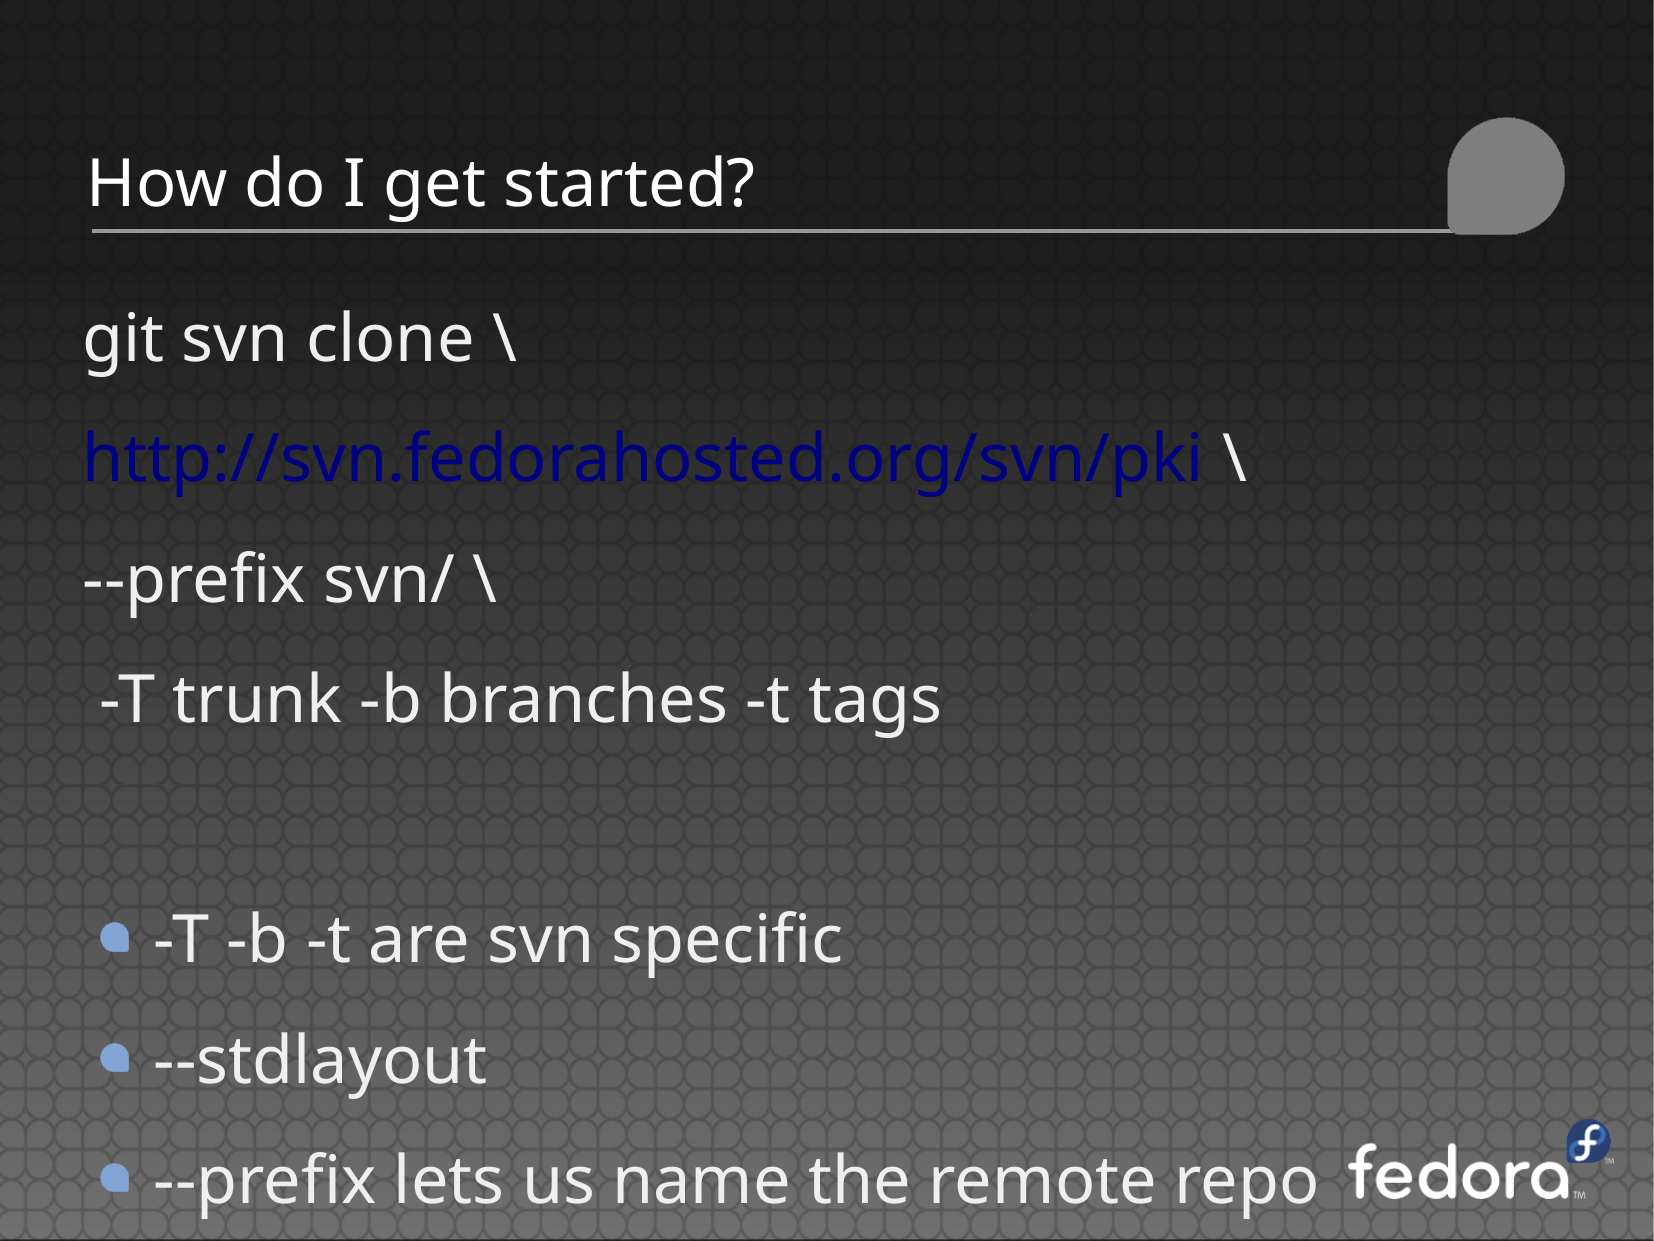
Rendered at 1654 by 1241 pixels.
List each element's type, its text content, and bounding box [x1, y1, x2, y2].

title How do I get started? [86, 112, 1576, 249]
list git svn clone \ http://svn.fedorahosted.org/svn/pki \ --prefix svn/ \ -T trunk -b branches -t tags -T -b -t are svn specific --stdlayout --prefix lets us name the remote repo [82, 290, 1571, 1120]
picture [0, 0, 1654, 1241]
